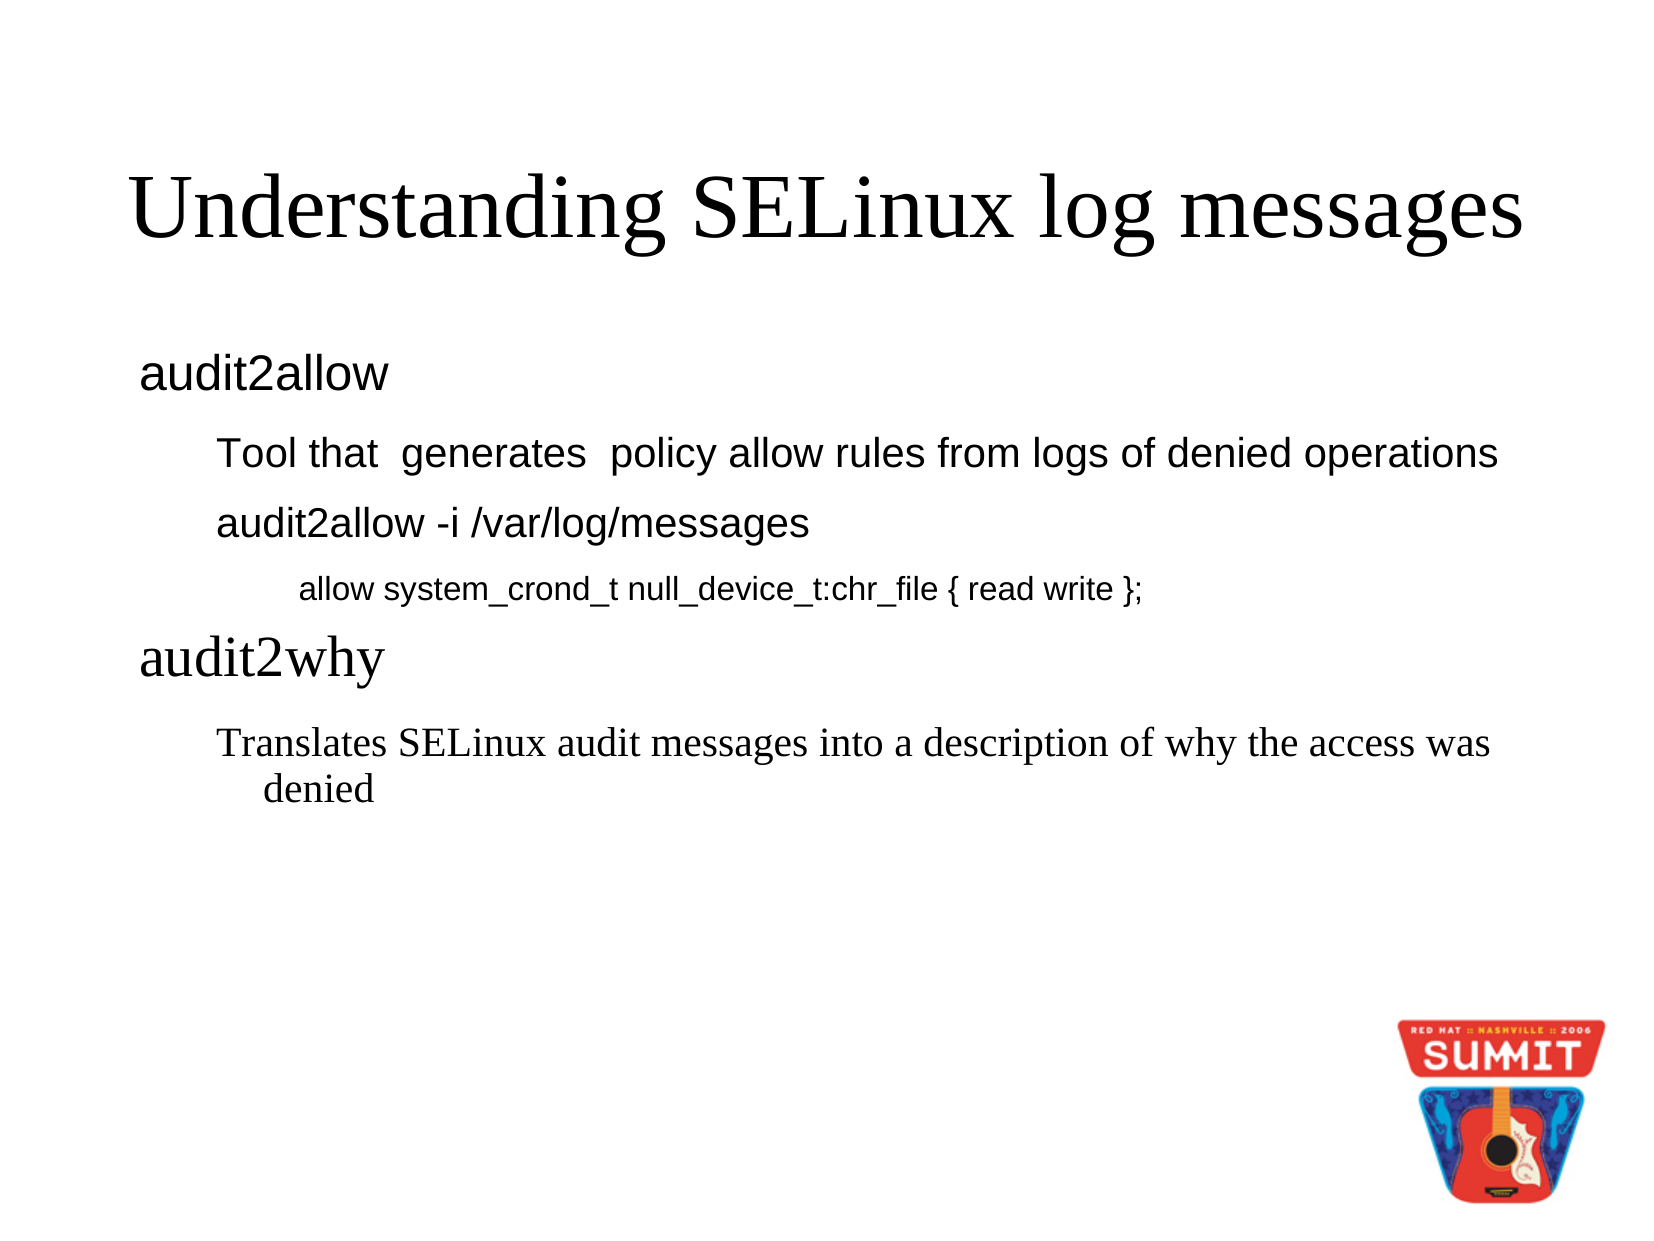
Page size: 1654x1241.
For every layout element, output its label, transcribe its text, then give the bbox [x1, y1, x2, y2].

picture [1392, 1011, 1611, 1211]
list audit2allow Tool that generates policy allow rules from logs of denied operations audit2allow -i /var/log/messages allow system_crond_t null_device_t:chr_file { read write }; audit2why Translates SELinux audit messages into a description of why the access was denied [121, 344, 1534, 1126]
title Understanding SELinux log messages [121, 142, 1534, 270]
